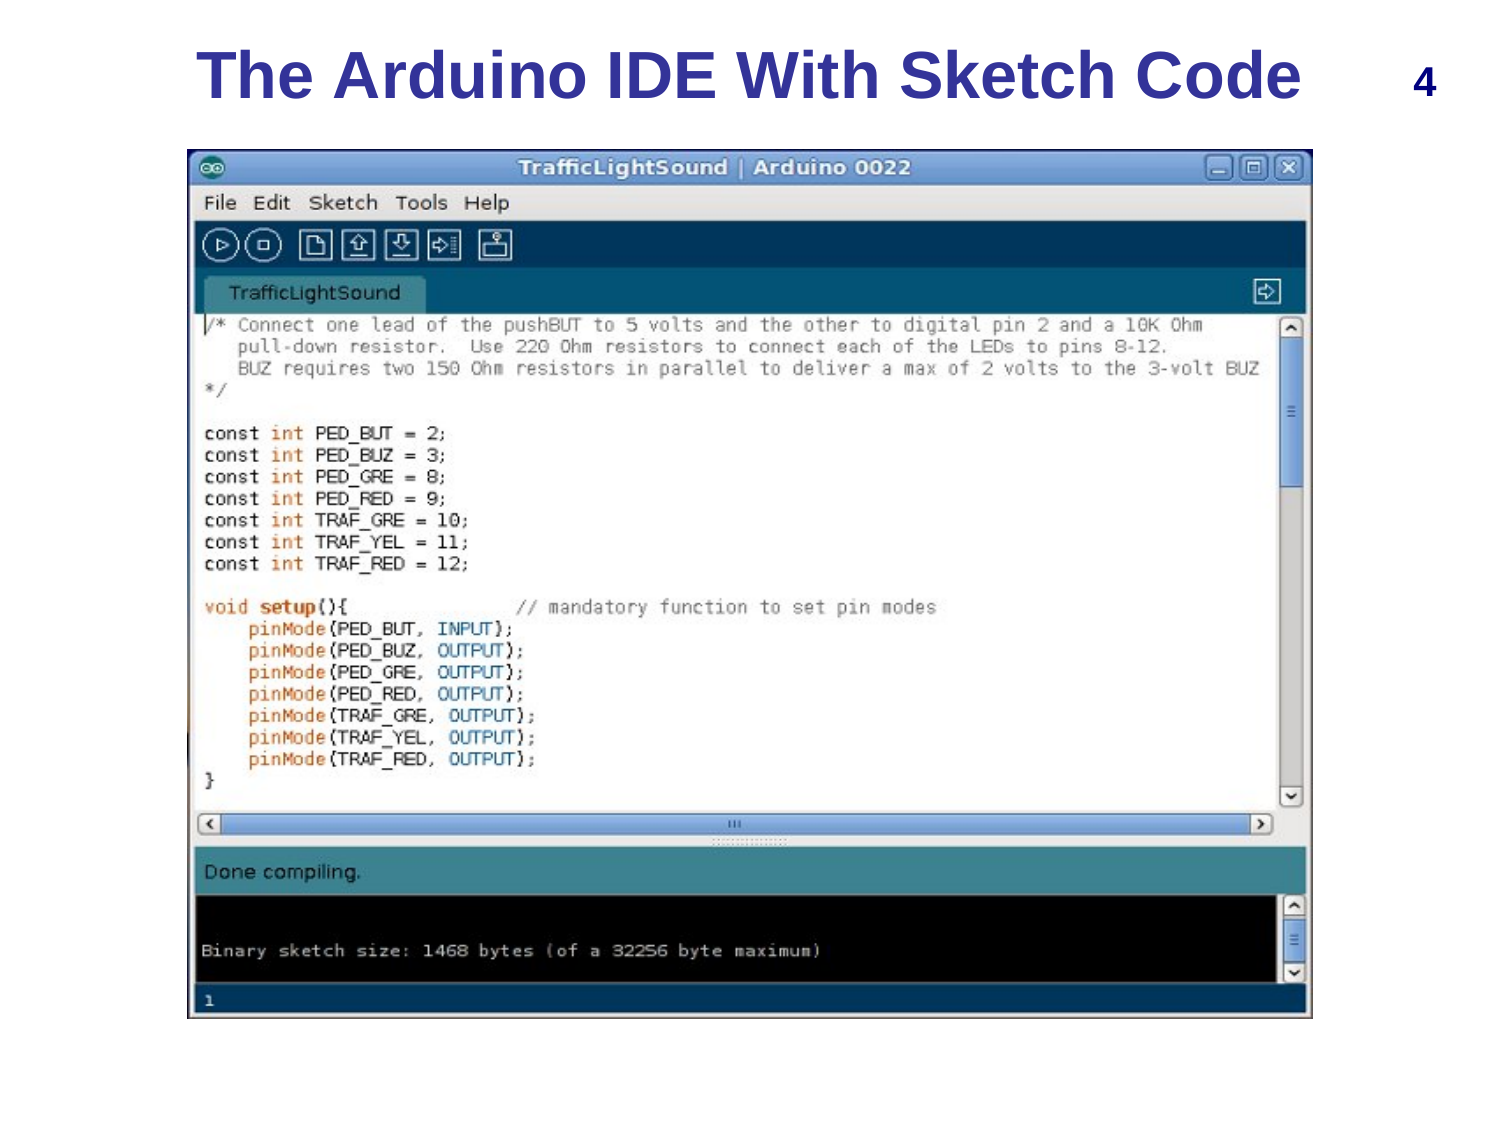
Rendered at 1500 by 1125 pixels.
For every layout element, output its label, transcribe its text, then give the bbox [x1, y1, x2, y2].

text_box 4 [1387, 47, 1463, 113]
picture [187, 149, 1313, 1019]
title The Arduino IDE With Sketch Code [150, 29, 1351, 121]
